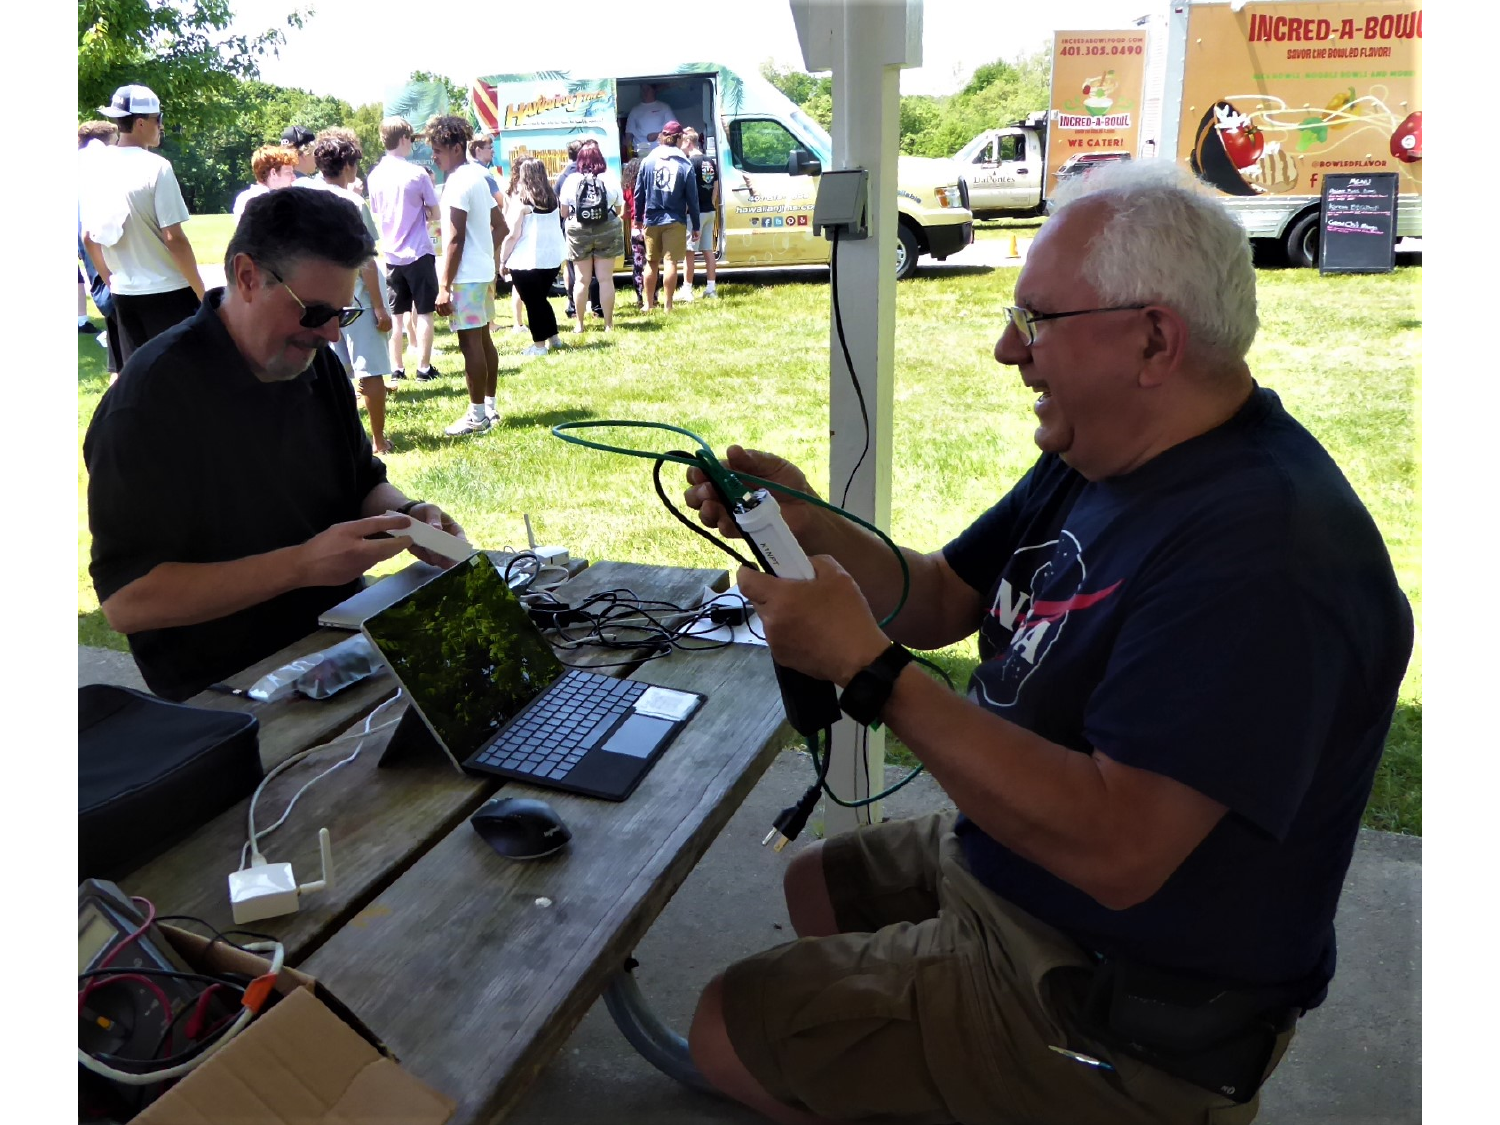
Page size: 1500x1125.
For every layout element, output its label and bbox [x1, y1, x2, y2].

picture [78, 0, 1422, 1125]
